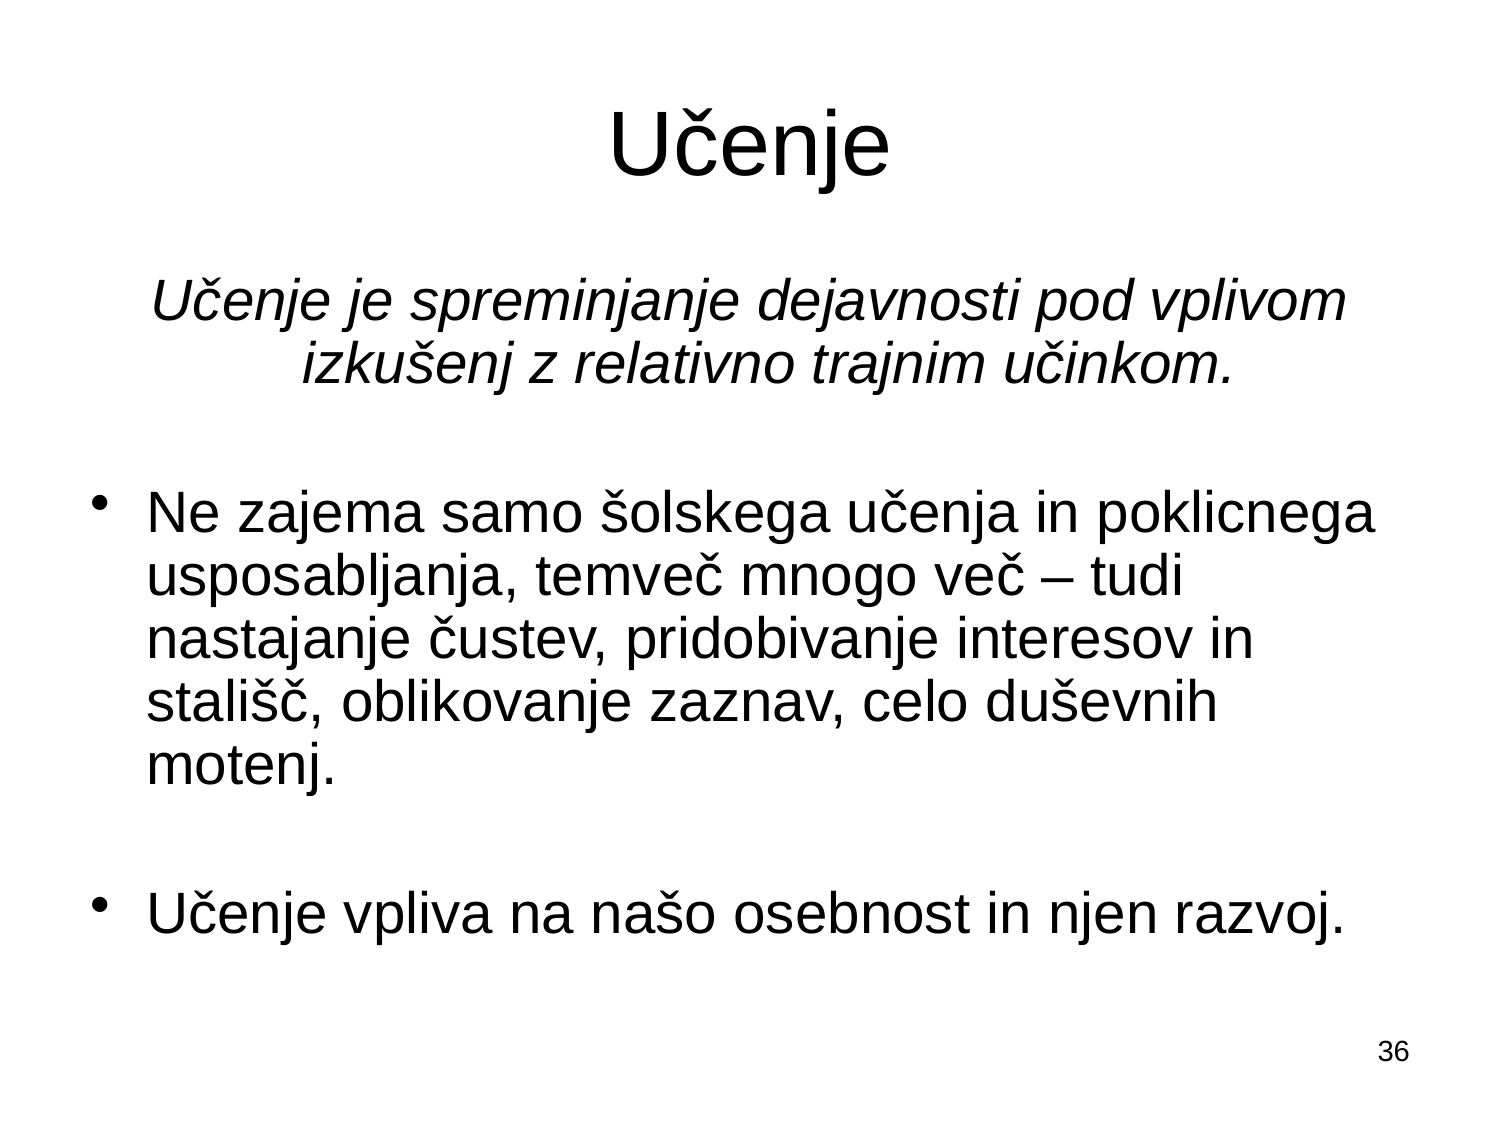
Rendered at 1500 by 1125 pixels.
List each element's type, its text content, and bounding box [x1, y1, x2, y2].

slide_number <number> [1074, 1024, 1425, 1103]
title Učenje [75, 45, 1425, 233]
list Učenje je spreminjanje dejavnosti pod vplivom izkušenj z relativno trajnim učinkom. Ne zajema samo šolskega učenja in poklicnega usposabljanja, temveč mnogo več – tudi nastajanje čustev, pridobivanje interesov in stališč, oblikovanje zaznav, celo duševnih motenj. Učenje vpliva na našo osebnost in njen razvoj. [75, 262, 1425, 1005]
